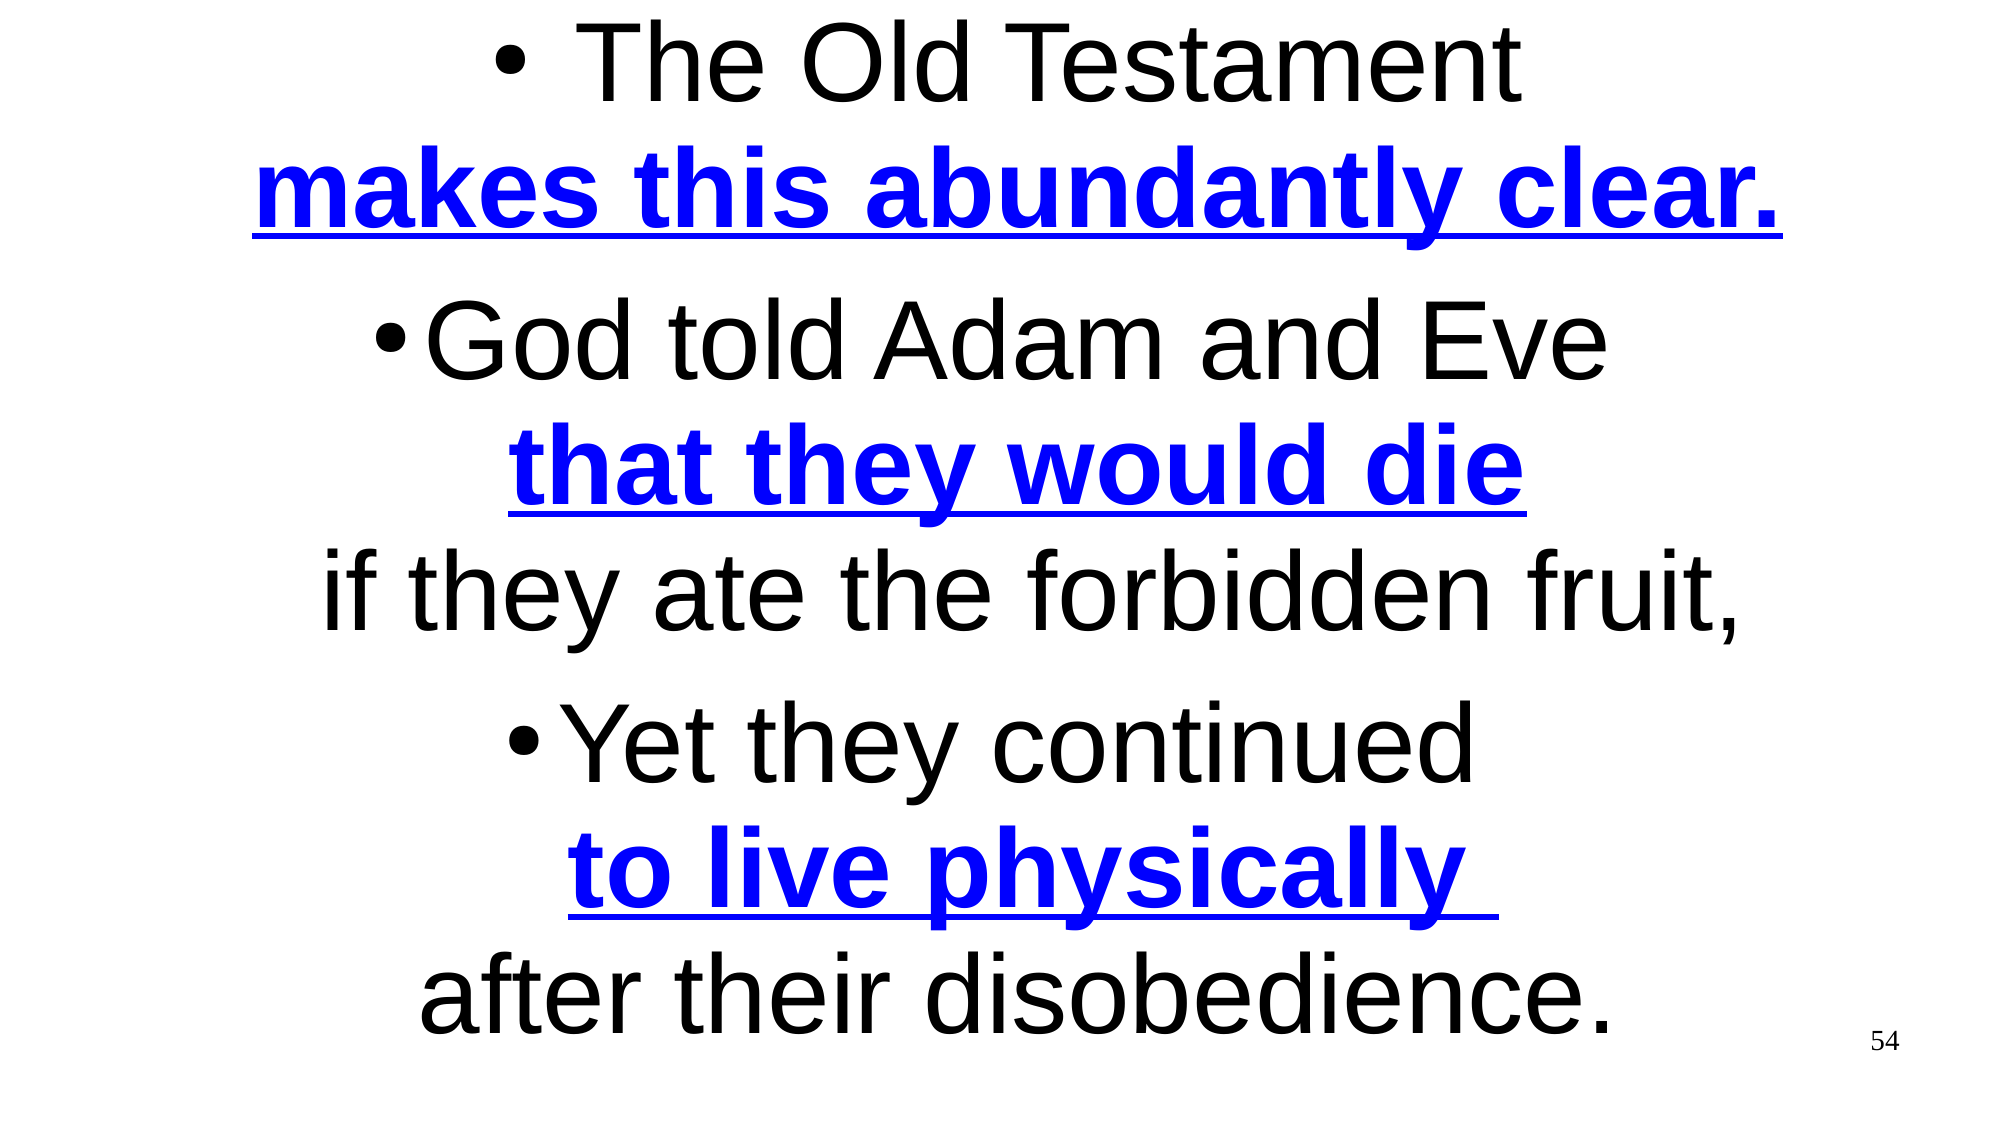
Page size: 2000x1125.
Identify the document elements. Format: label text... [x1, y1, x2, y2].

list The Old Testament makes this abundantly clear. God told Adam and Eve that they would die if they ate the forbidden fruit, Yet they continued to live physically after their disobedience. [0, 0, 1996, 1123]
